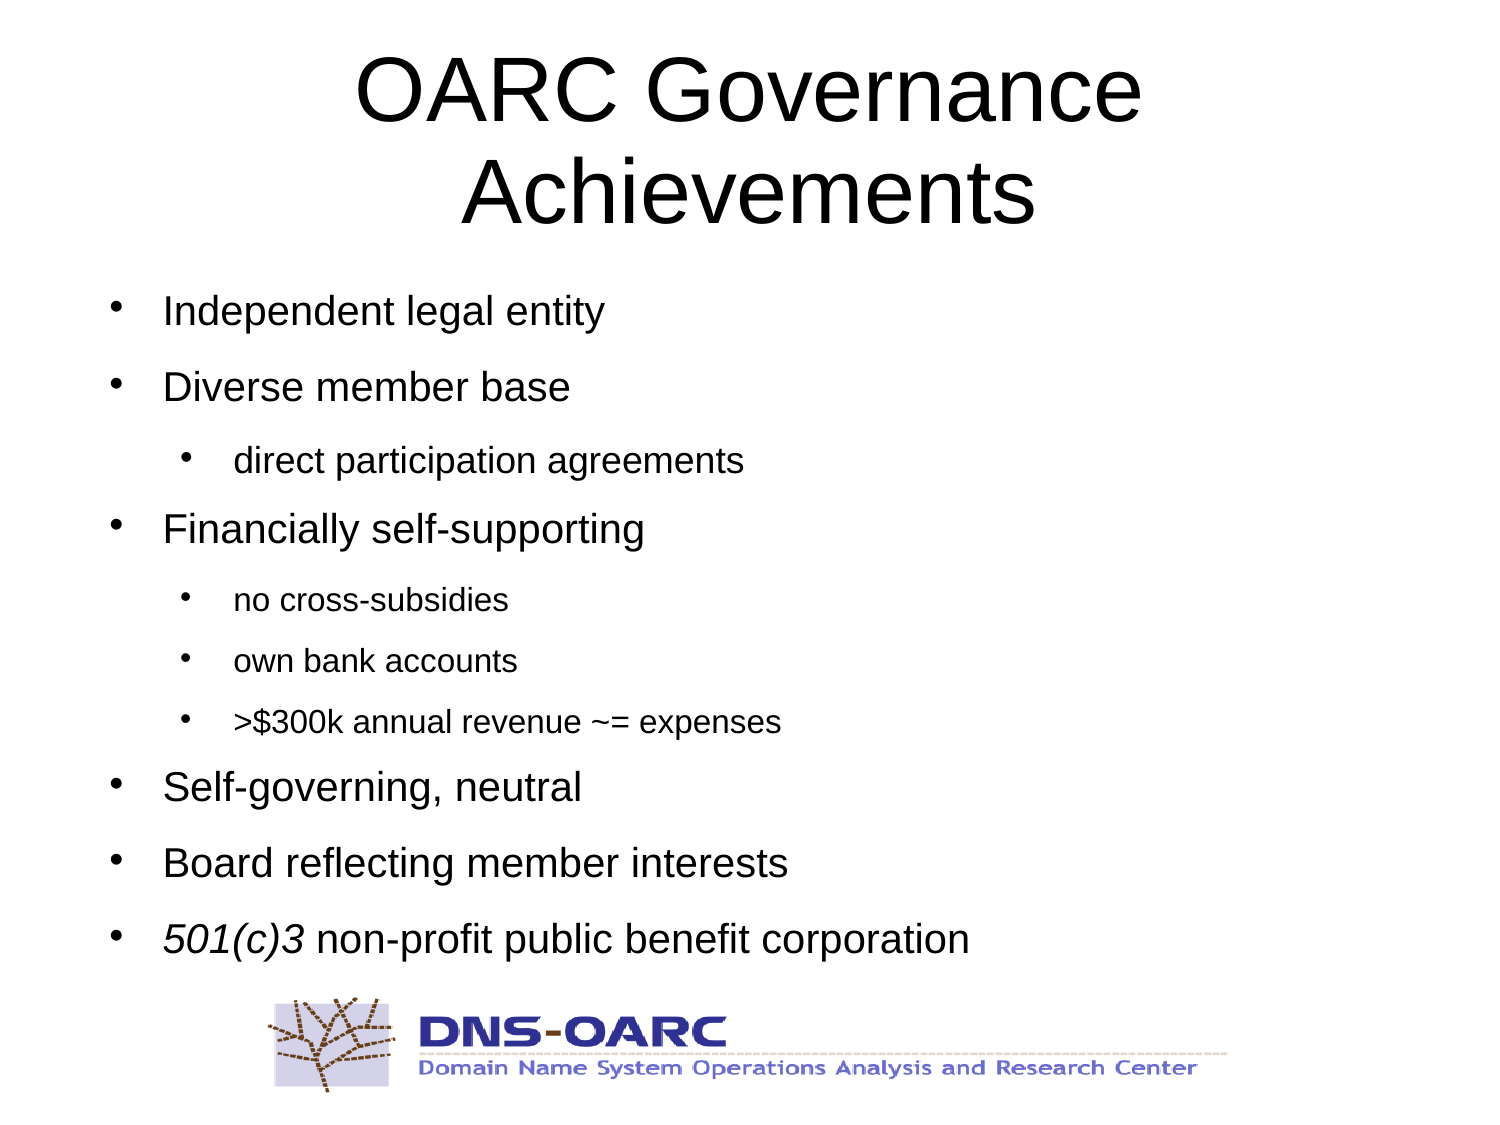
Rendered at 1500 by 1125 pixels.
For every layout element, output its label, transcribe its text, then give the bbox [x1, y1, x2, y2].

title OARC Governance Achievements [75, 33, 1426, 245]
picture [214, 1051, 1259, 1099]
list Independent legal entity Diverse member base direct participation agreements Financially self-supporting no cross-subsidies own bank accounts >$300k annual revenue ~= expenses Self-governing, neutral Board reflecting member interests 501(c)3 non-profit public benefit corporation [91, 283, 1406, 1051]
